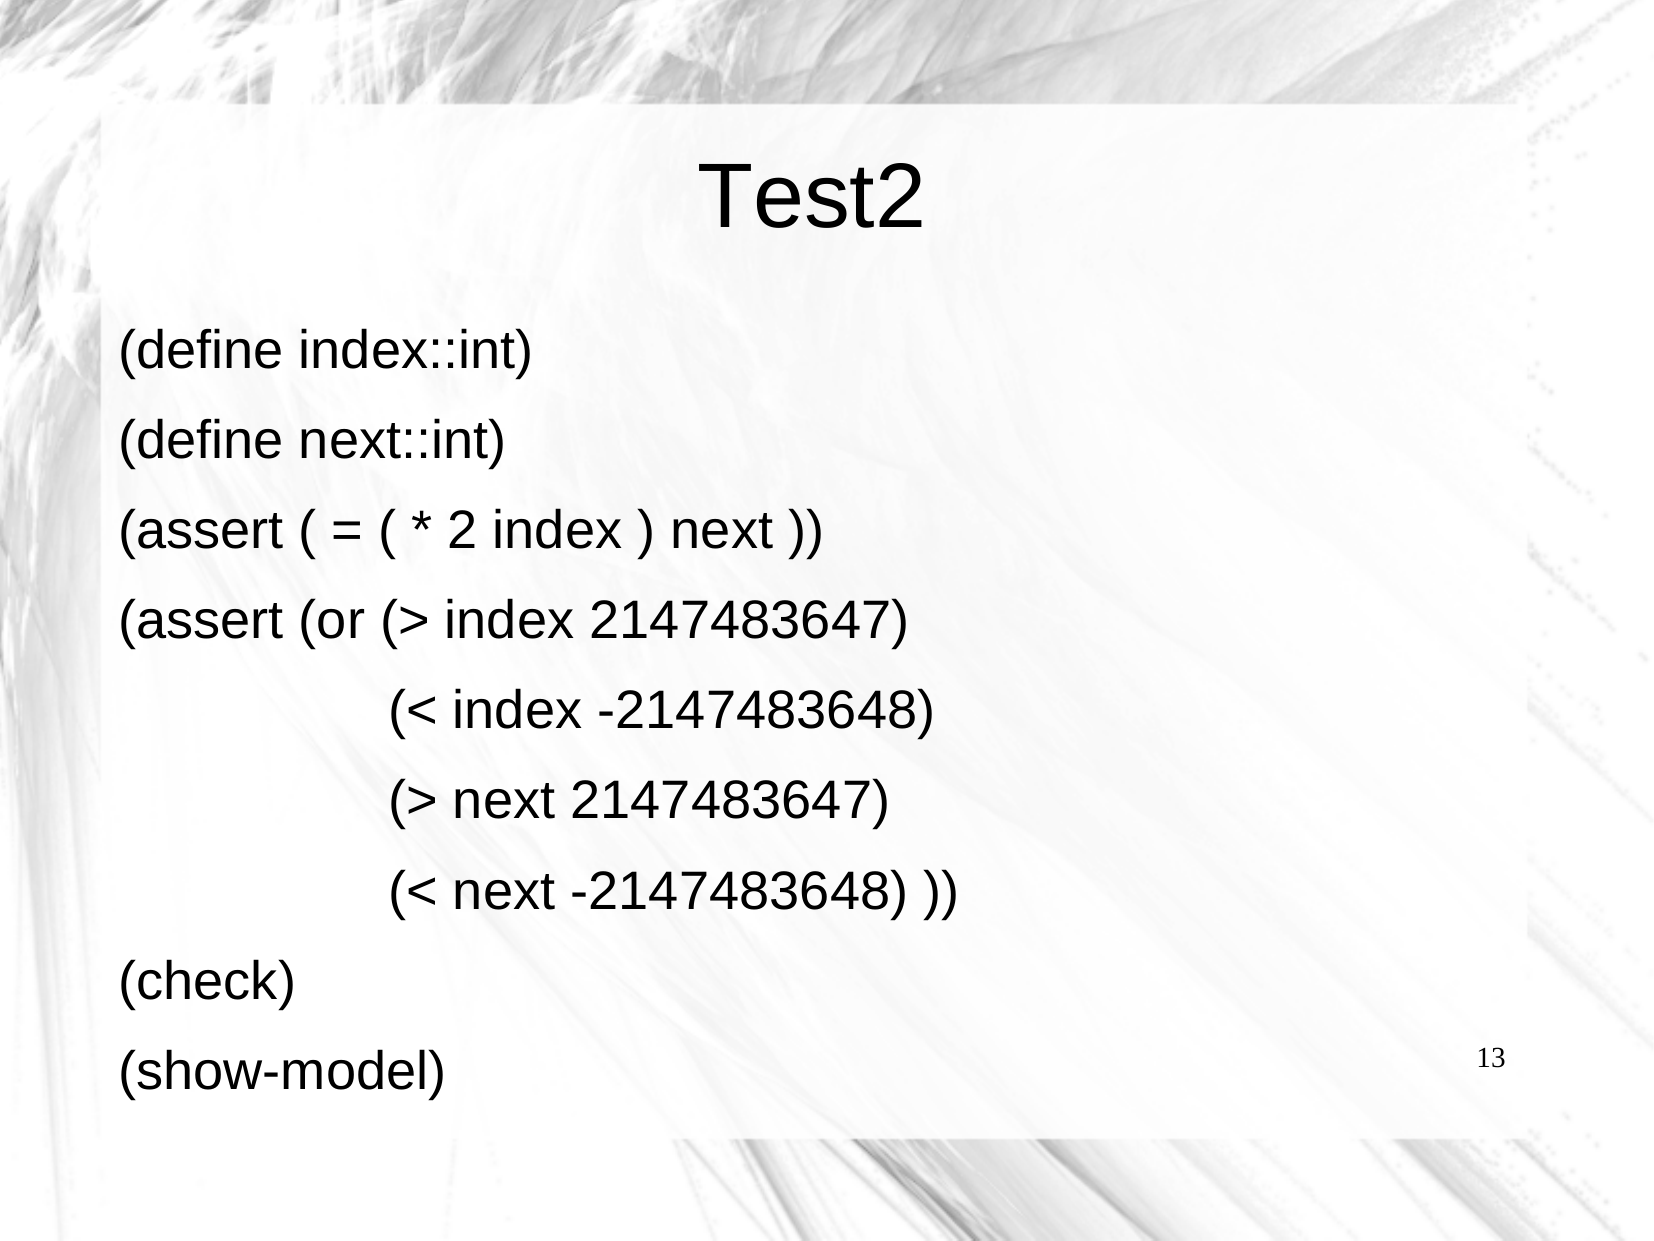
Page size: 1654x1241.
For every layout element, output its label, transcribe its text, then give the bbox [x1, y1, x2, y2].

title Test2 [118, 112, 1506, 281]
picture [0, 0, 1654, 1241]
list (define index::int) (define next::int) (assert ( = ( * 2 index ) next )) (assert (or (> index 2147483647) (< index -2147483648) (> next 2147483647) (< next -2147483648) )) (check) (show-model) [118, 319, 1571, 1101]
